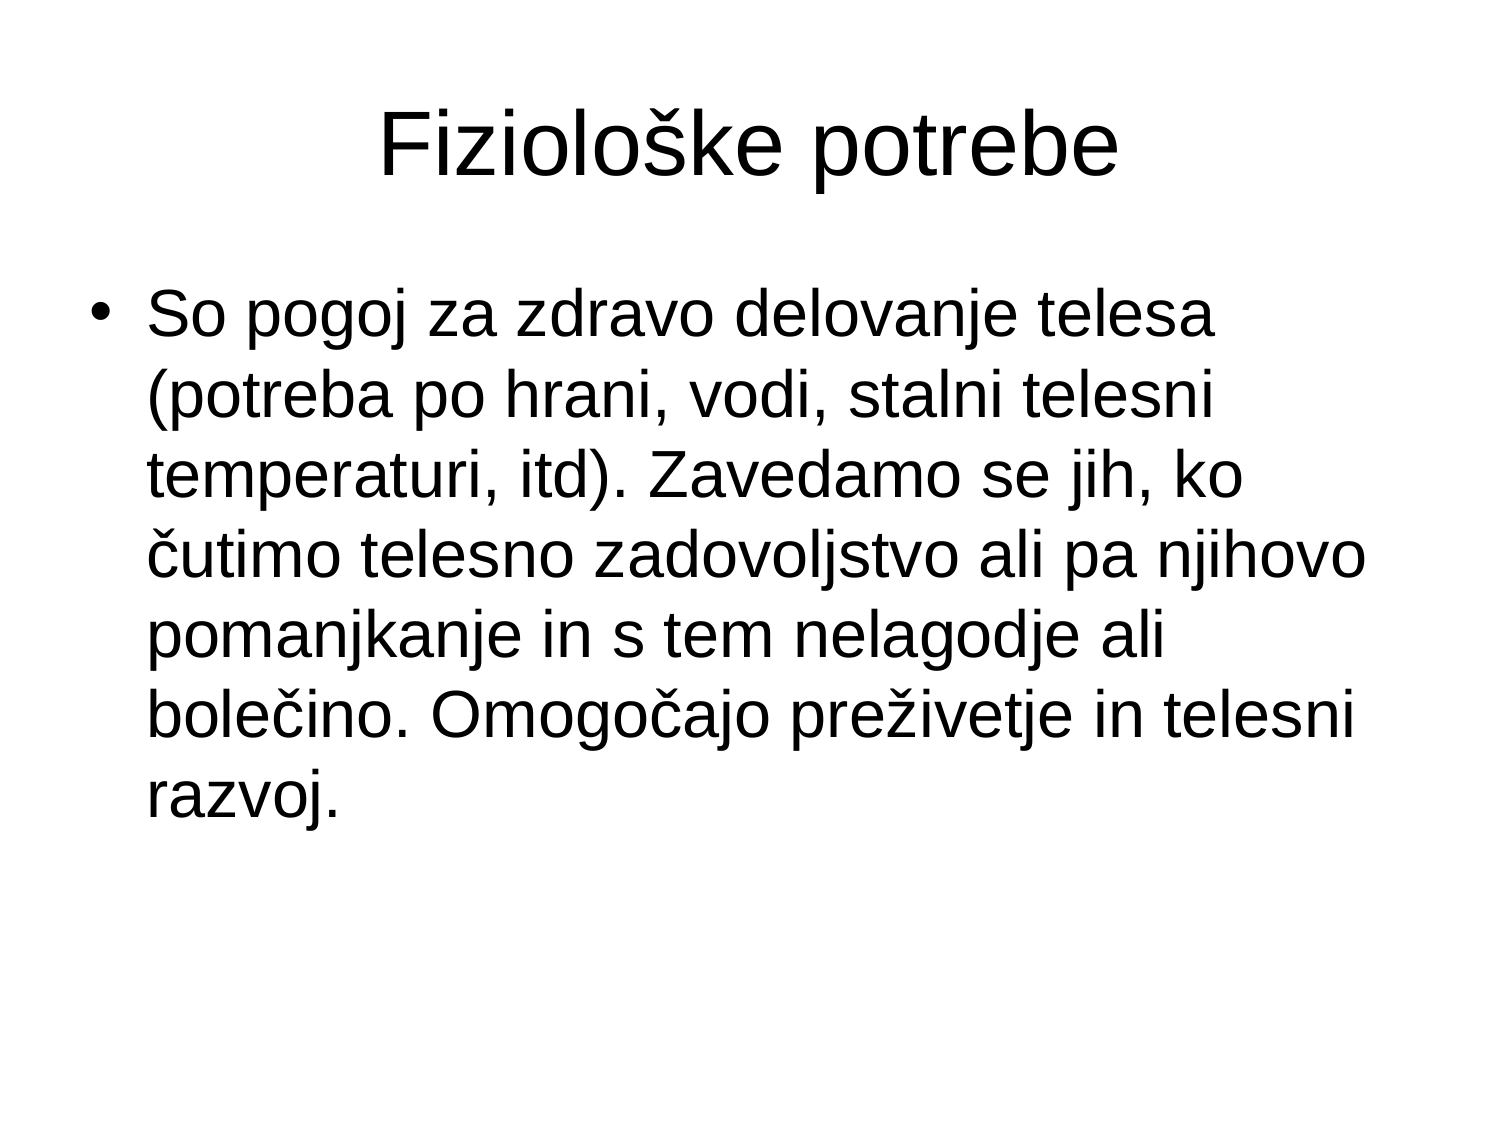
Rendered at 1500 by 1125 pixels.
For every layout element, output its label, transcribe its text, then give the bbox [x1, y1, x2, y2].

title Fiziološke potrebe [75, 45, 1426, 233]
list So pogoj za zdravo delovanje telesa (potreba po hrani, vodi, stalni telesni temperaturi, itd). Zavedamo se jih, ko čutimo telesno zadovoljstvo ali pa njihovo pomanjkanje in s tem nelagodje ali bolečino. Omogočajo preživetje in telesni razvoj. [75, 262, 1426, 1006]
